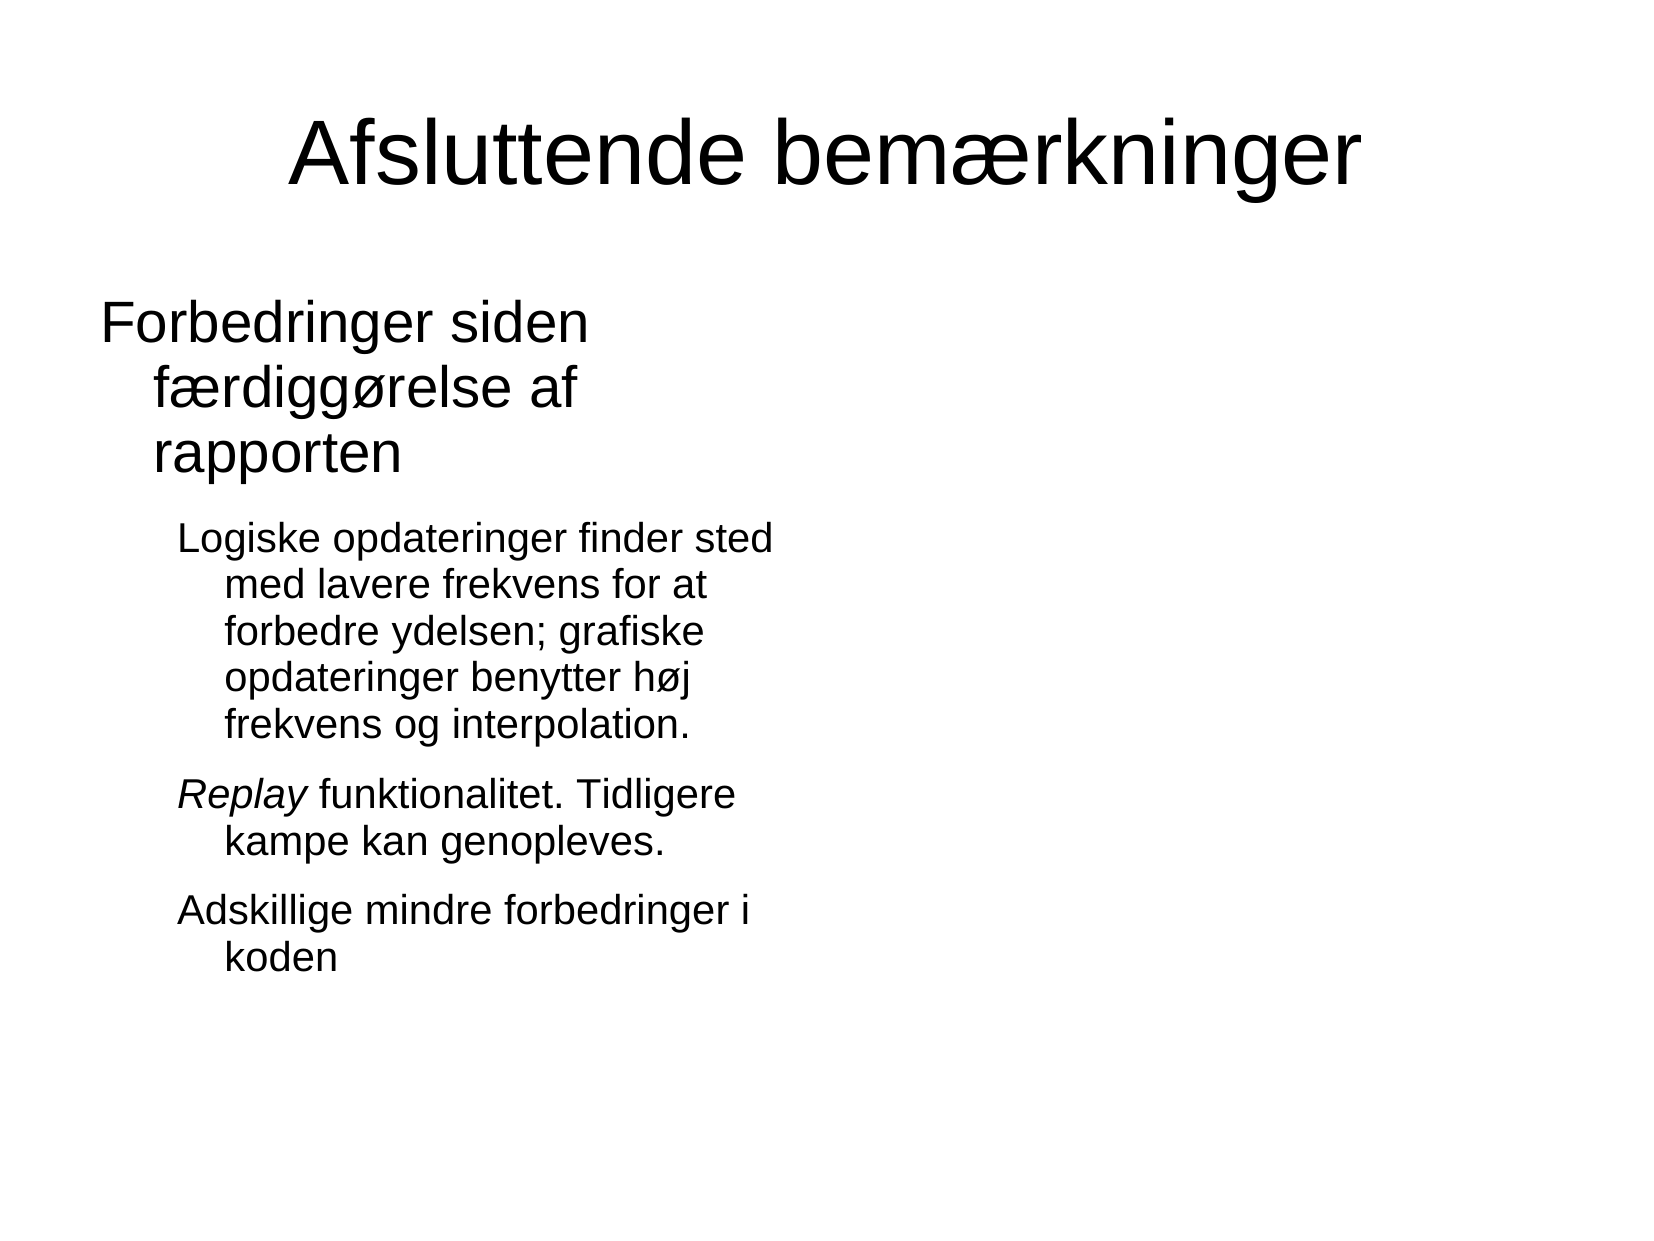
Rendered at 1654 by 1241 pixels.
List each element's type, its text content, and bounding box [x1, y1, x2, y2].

title Afsluttende bemærkninger [82, 49, 1571, 257]
list Forbedringer siden færdiggørelse af rapporten Logiske opdateringer finder sted med lavere frekvens for at forbedre ydelsen; grafiske opdateringer benytter høj frekvens og interpolation. Replay funktionalitet. Tidligere kampe kan genopleves. Adskillige mindre forbedringer i koden [82, 290, 809, 1109]
